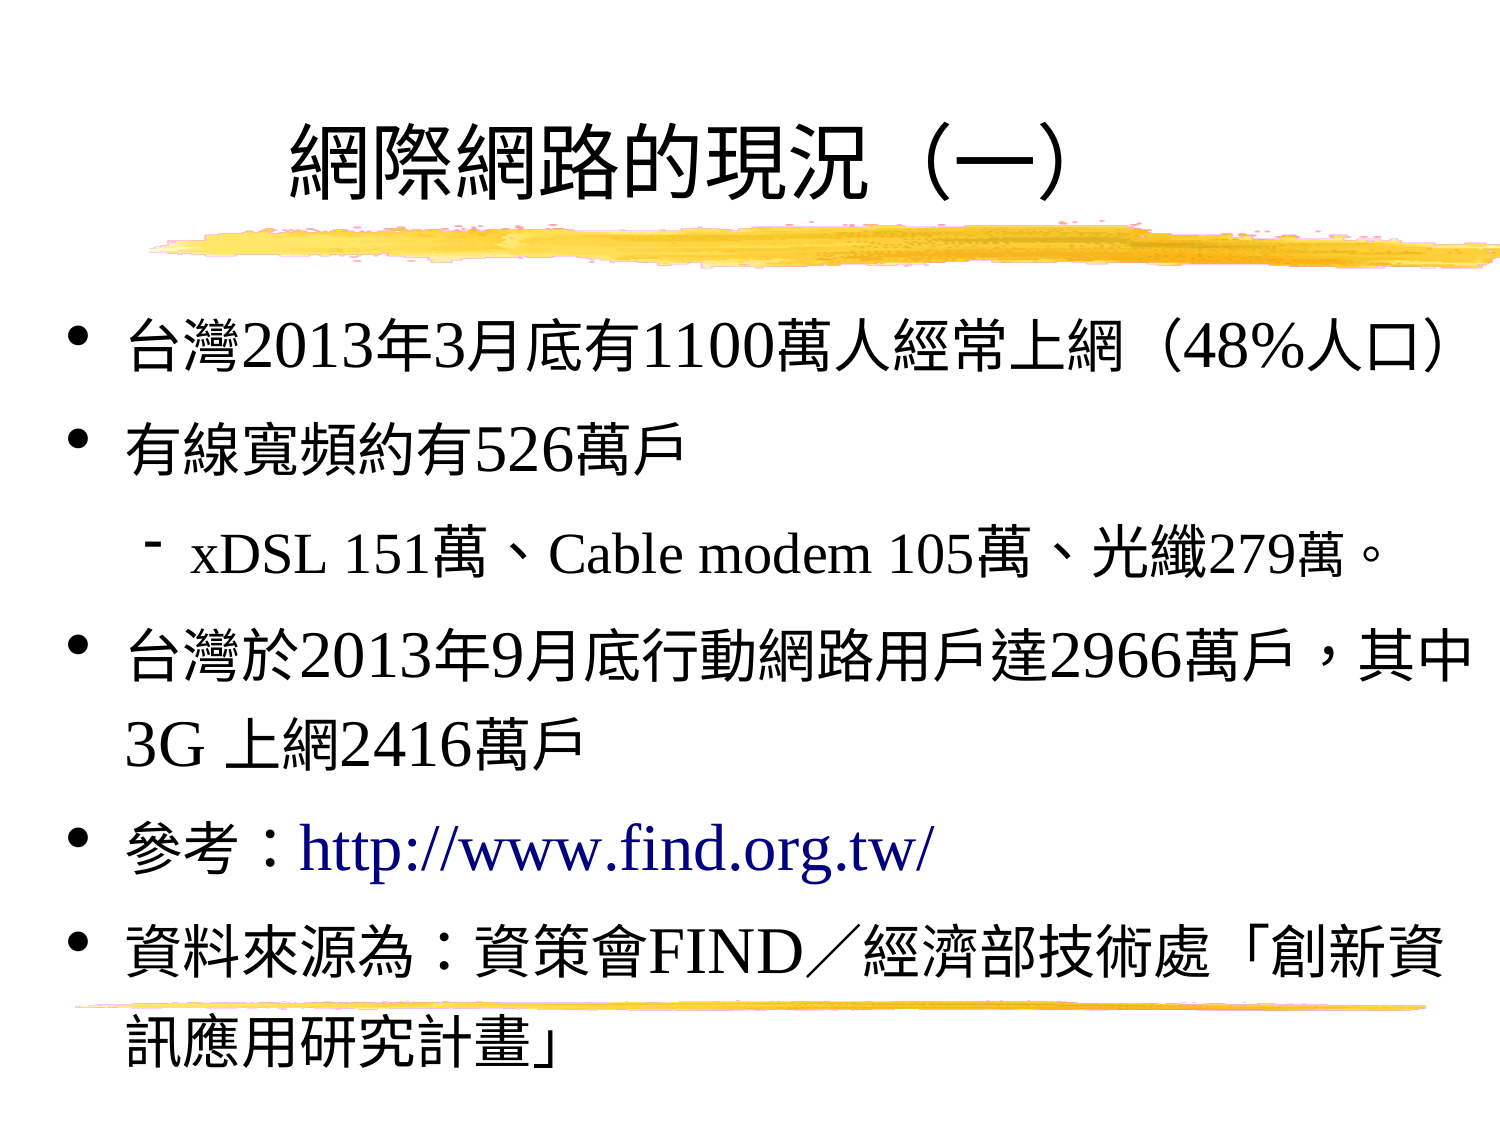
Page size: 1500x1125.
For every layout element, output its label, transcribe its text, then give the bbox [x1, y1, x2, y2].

list 台灣2013年3月底有1100萬人經常上網（48%人口） 有線寬頻約有526萬戶 xDSL 151萬、Cable modem 105萬、光纖279萬。 台灣於2013年9月底行動網路用戶達2966萬戶，其中3G 上網2416萬戶 參考：http://www.find.org.tw/ 資料來源為：資策會FIND／經濟部技術處「創新資訊應用研究計畫」 [53, 287, 1500, 978]
title 網際網路的現況（一） [66, 22, 1342, 225]
picture [75, 999, 1426, 1013]
picture [149, 215, 1500, 279]
